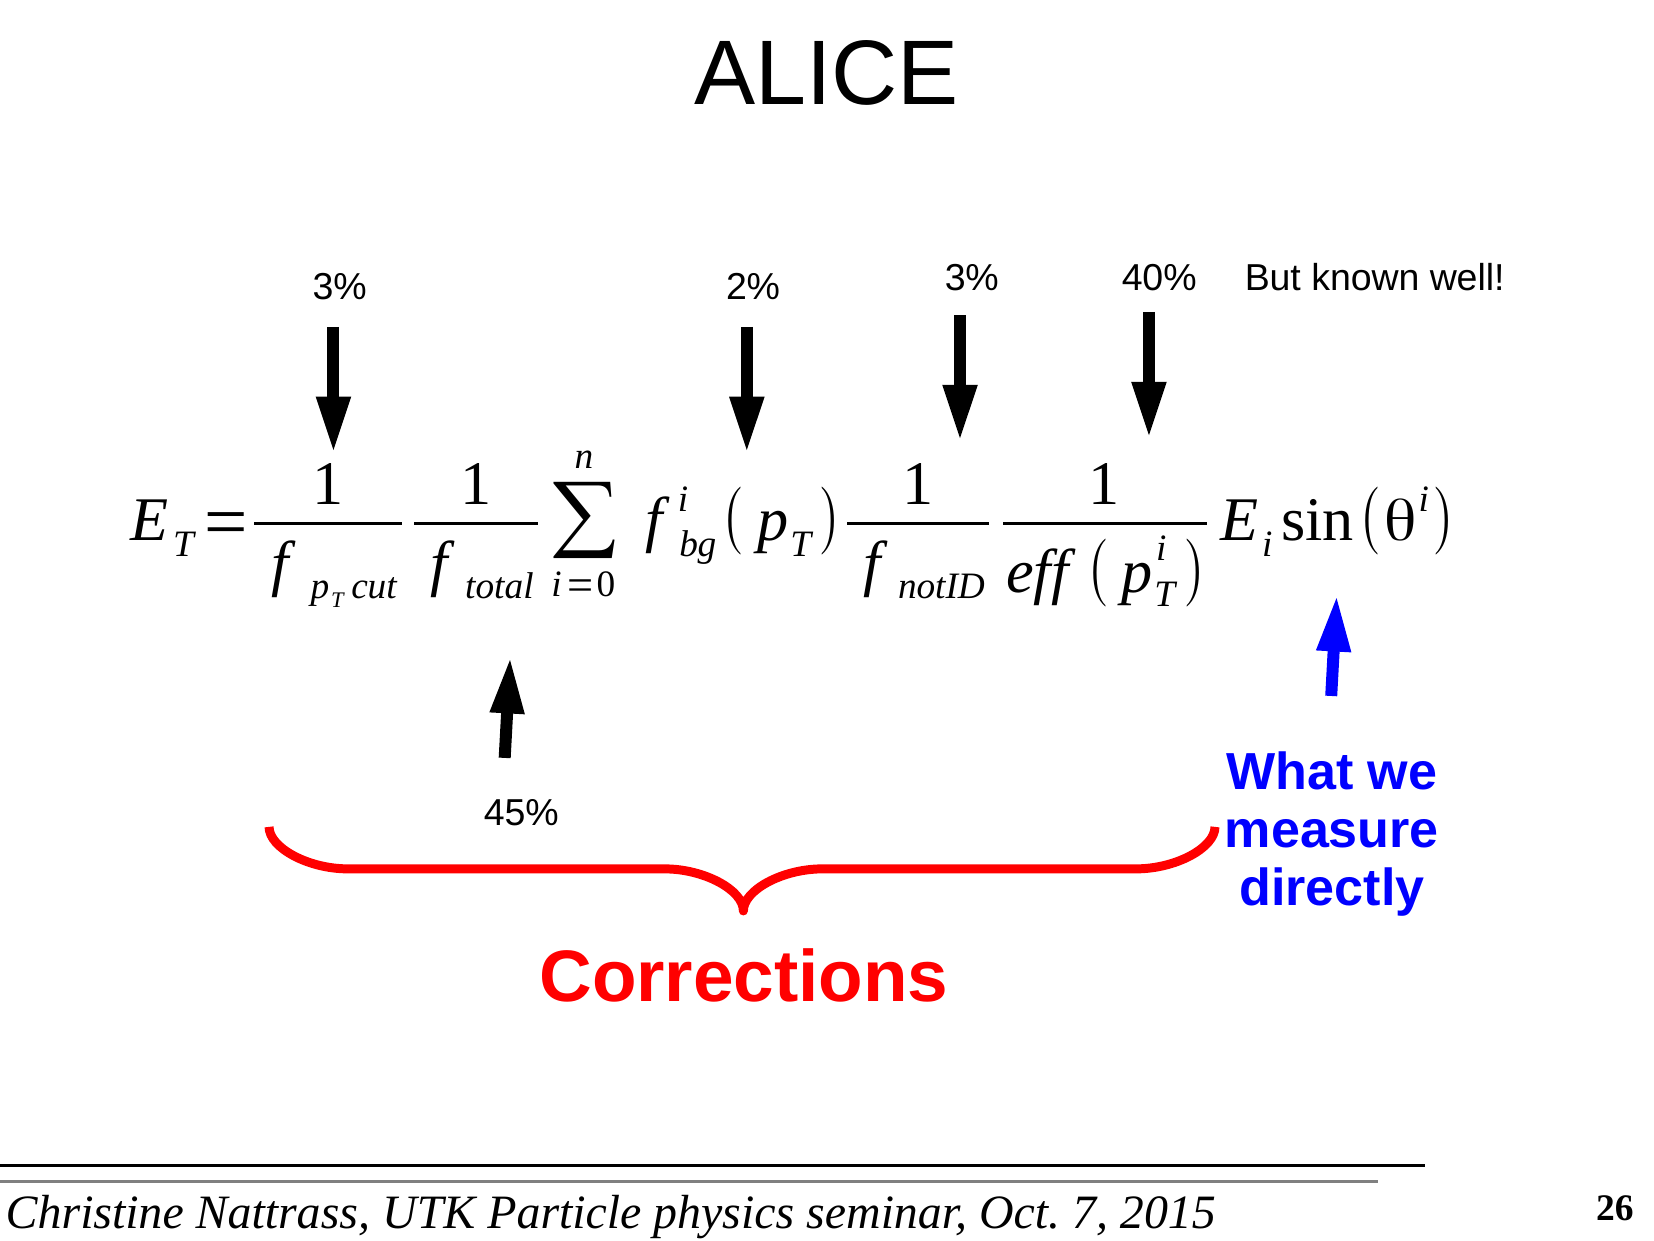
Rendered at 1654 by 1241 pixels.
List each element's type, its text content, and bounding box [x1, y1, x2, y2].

text_box 3% [930, 249, 1030, 306]
text_box 45% [469, 783, 601, 841]
chart [120, 436, 1460, 616]
text_box Corrections [524, 928, 1020, 1025]
text_box 3% [297, 258, 398, 316]
text_box What we measure directly [1185, 735, 1479, 926]
title ALICE [82, 0, 1571, 151]
text_box But known well! [1230, 249, 1561, 306]
text_box 2% [711, 258, 811, 316]
text_box 40% [1107, 249, 1230, 306]
